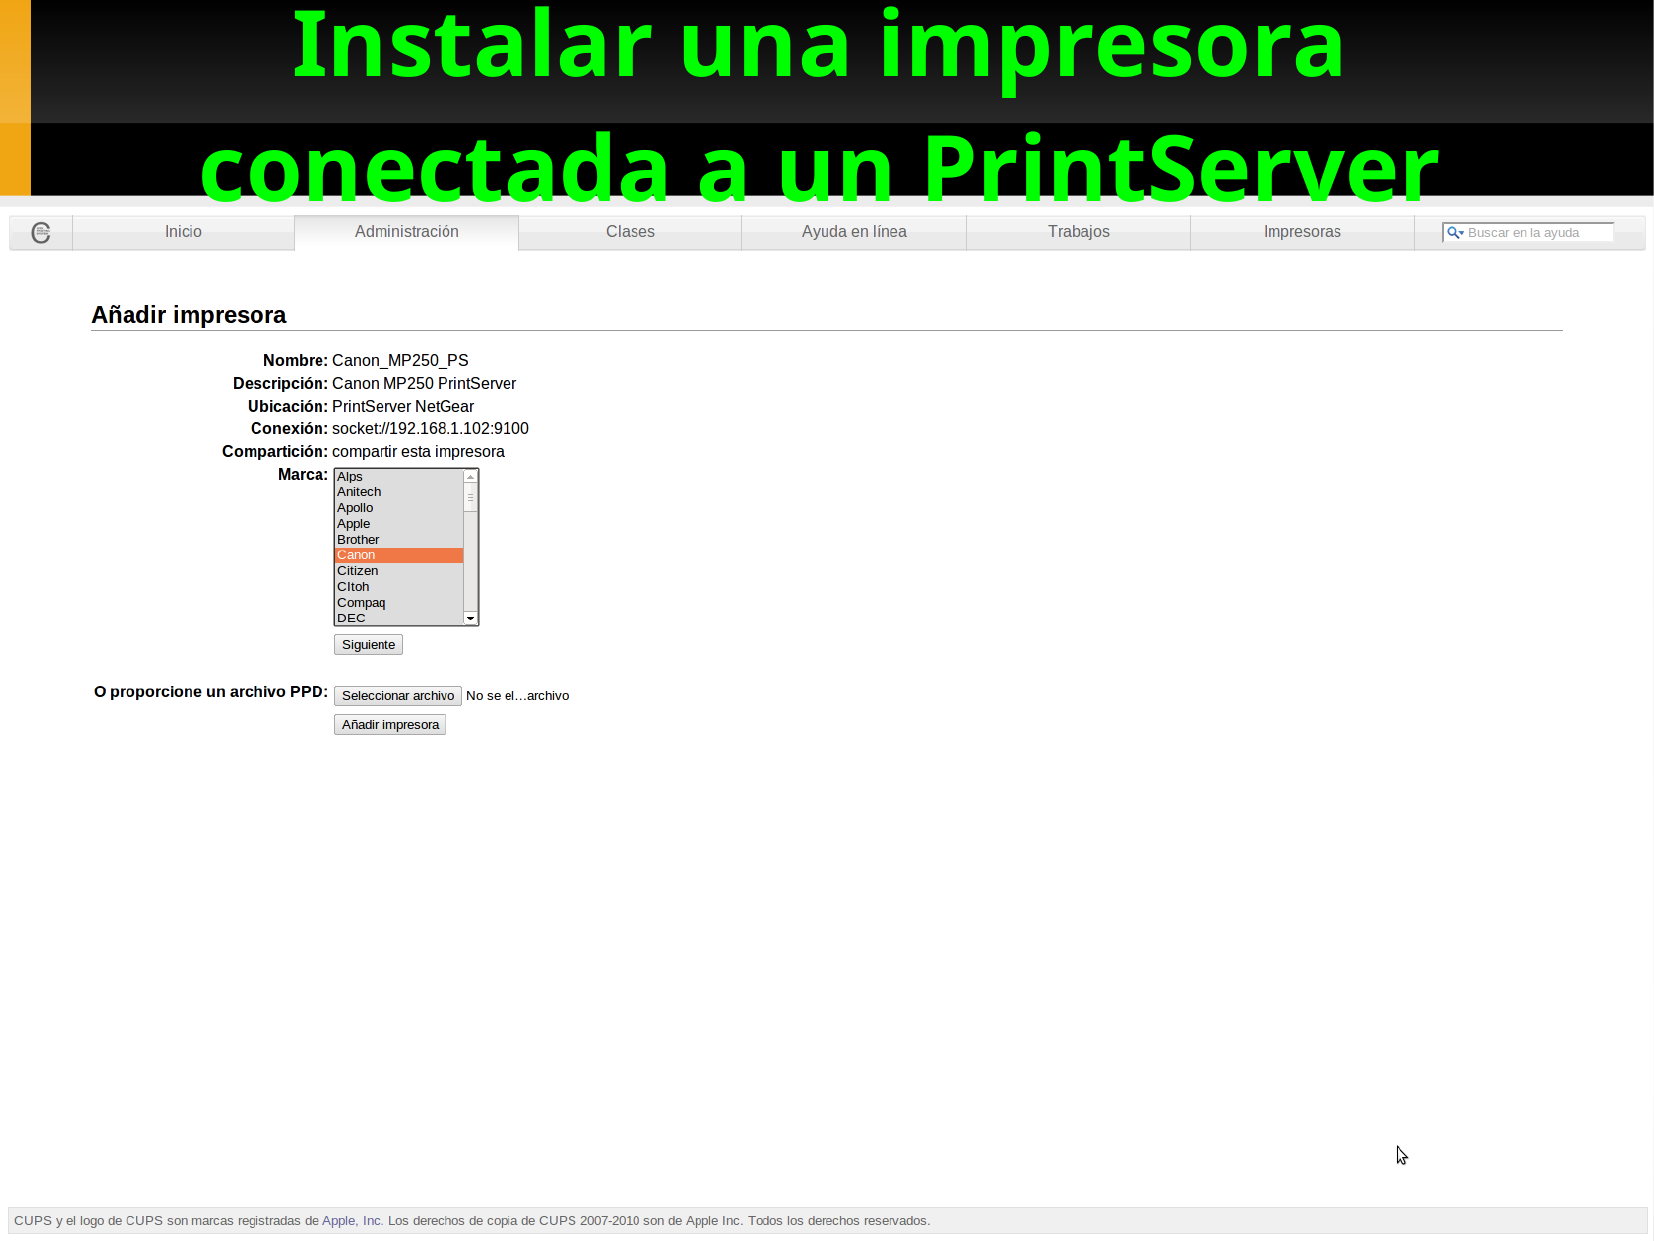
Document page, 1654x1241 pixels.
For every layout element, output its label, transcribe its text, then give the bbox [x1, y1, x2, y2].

picture [0, 0, 1654, 1241]
title Instalar una impresora conectada a un PrintServer [76, 0, 1565, 206]
